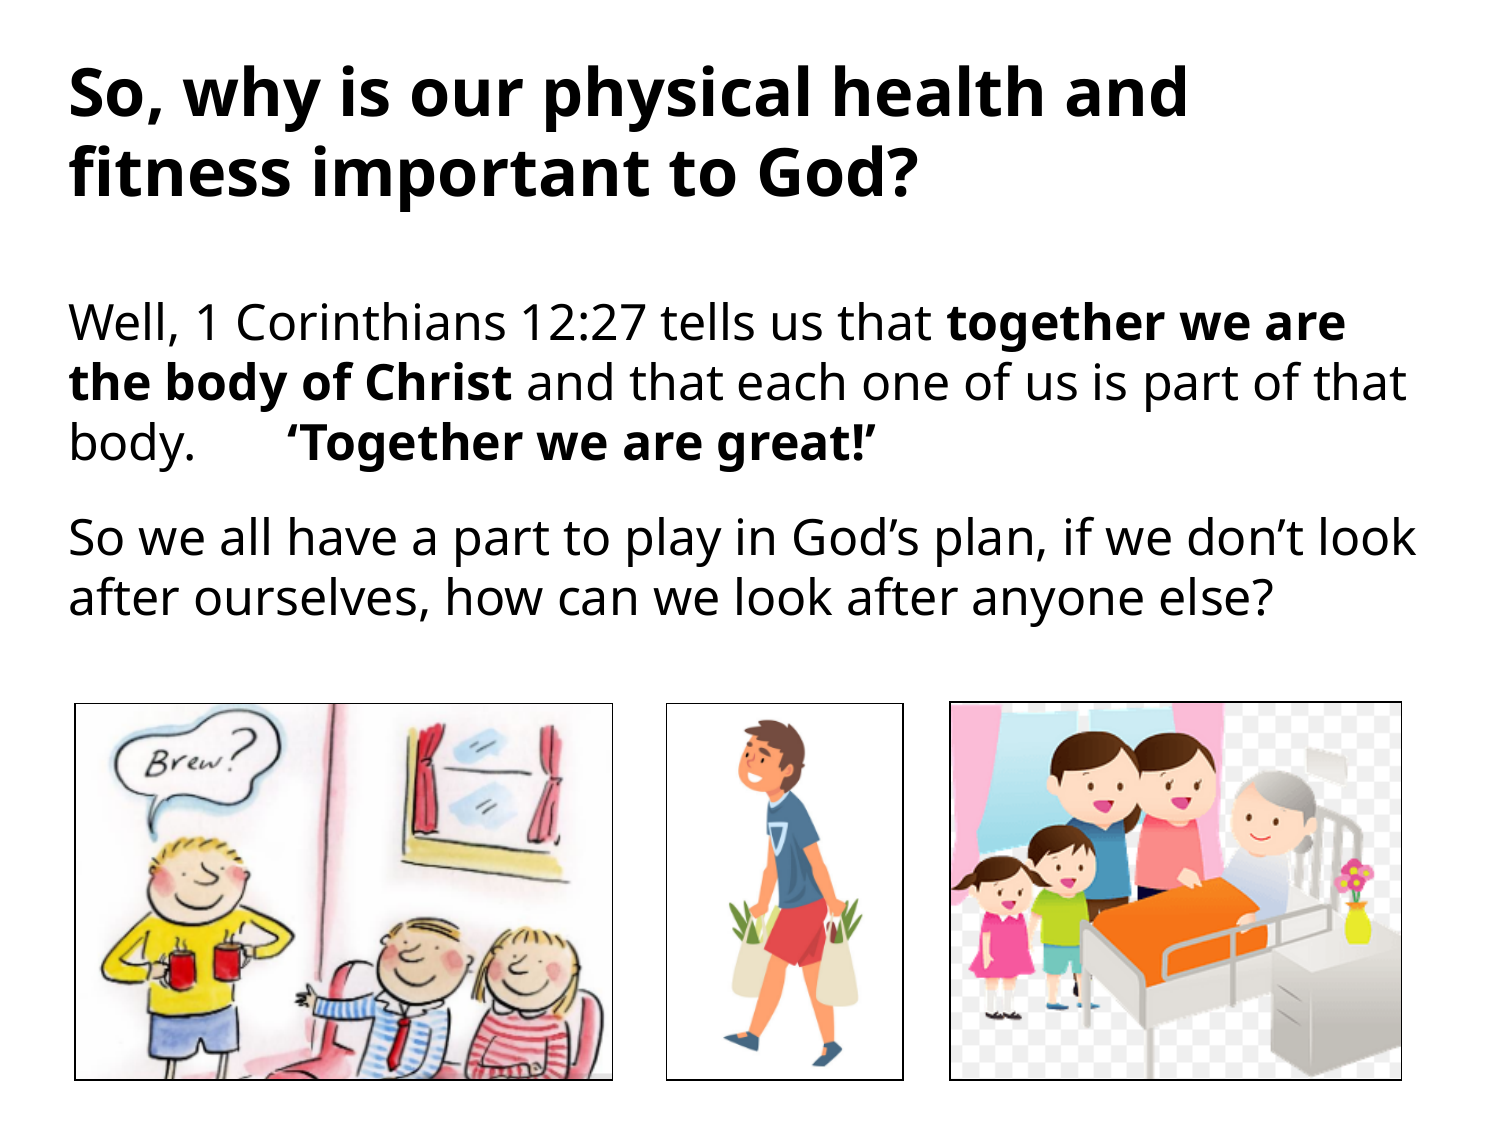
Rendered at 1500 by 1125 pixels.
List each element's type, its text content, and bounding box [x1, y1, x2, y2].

picture [950, 702, 1401, 1080]
text_box So, why is our physical health and fitness important to God? Well, 1 Corinthians 12:27 tells us that together we are the body of Christ and that each one of us is part of that body. ‘Together we are great!’ So we all have a part to play in God’s plan, if we don’t look after ourselves, how can we look after anyone else? [53, 42, 1447, 725]
picture [75, 704, 612, 1080]
picture [667, 704, 903, 1080]
